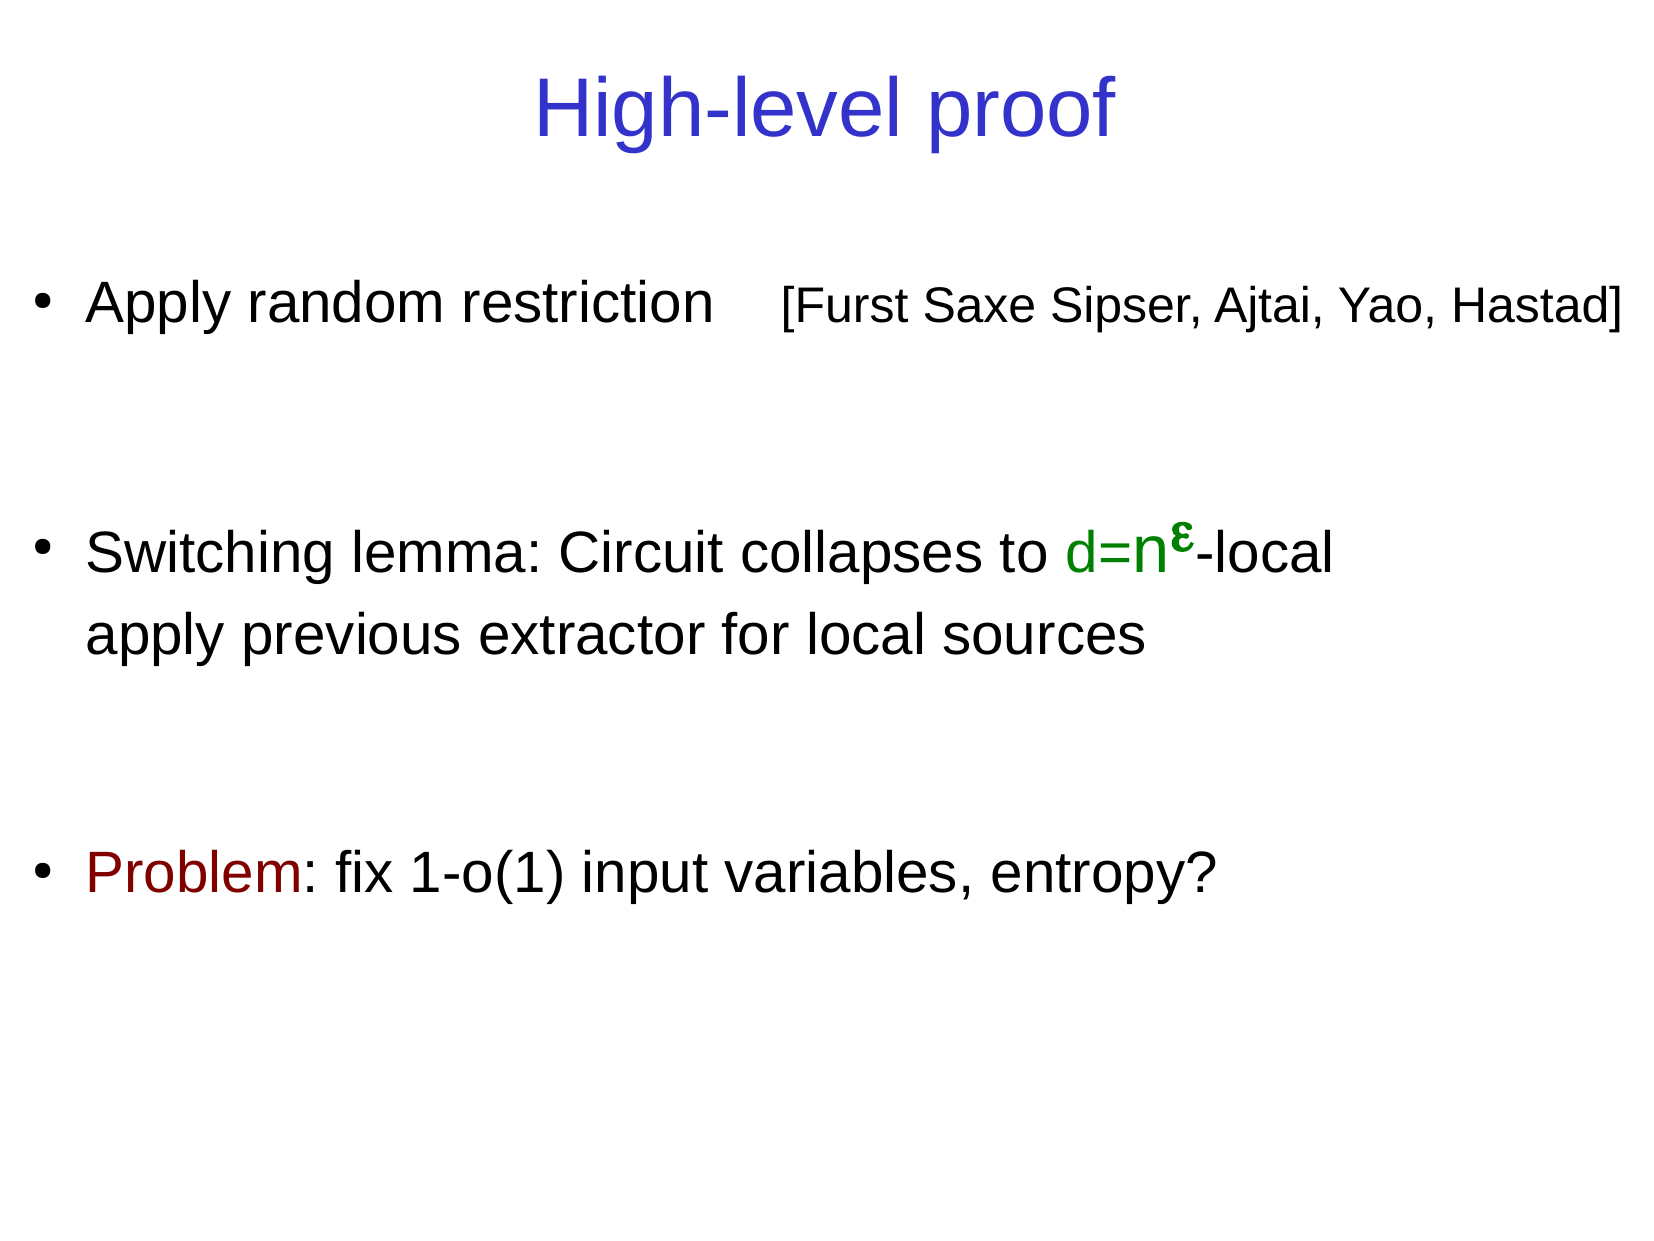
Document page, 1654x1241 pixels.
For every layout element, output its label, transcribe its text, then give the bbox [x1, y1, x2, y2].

list Apply random restriction [Furst Saxe Sipser, Ajtai, Yao, Hastad] Switching lemma: Circuit collapses to d=ne-local apply previous extractor for local sources Problem: fix 1-o(1) input variables, entropy? [0, 262, 1654, 1221]
title High-level proof [0, 27, 1651, 188]
